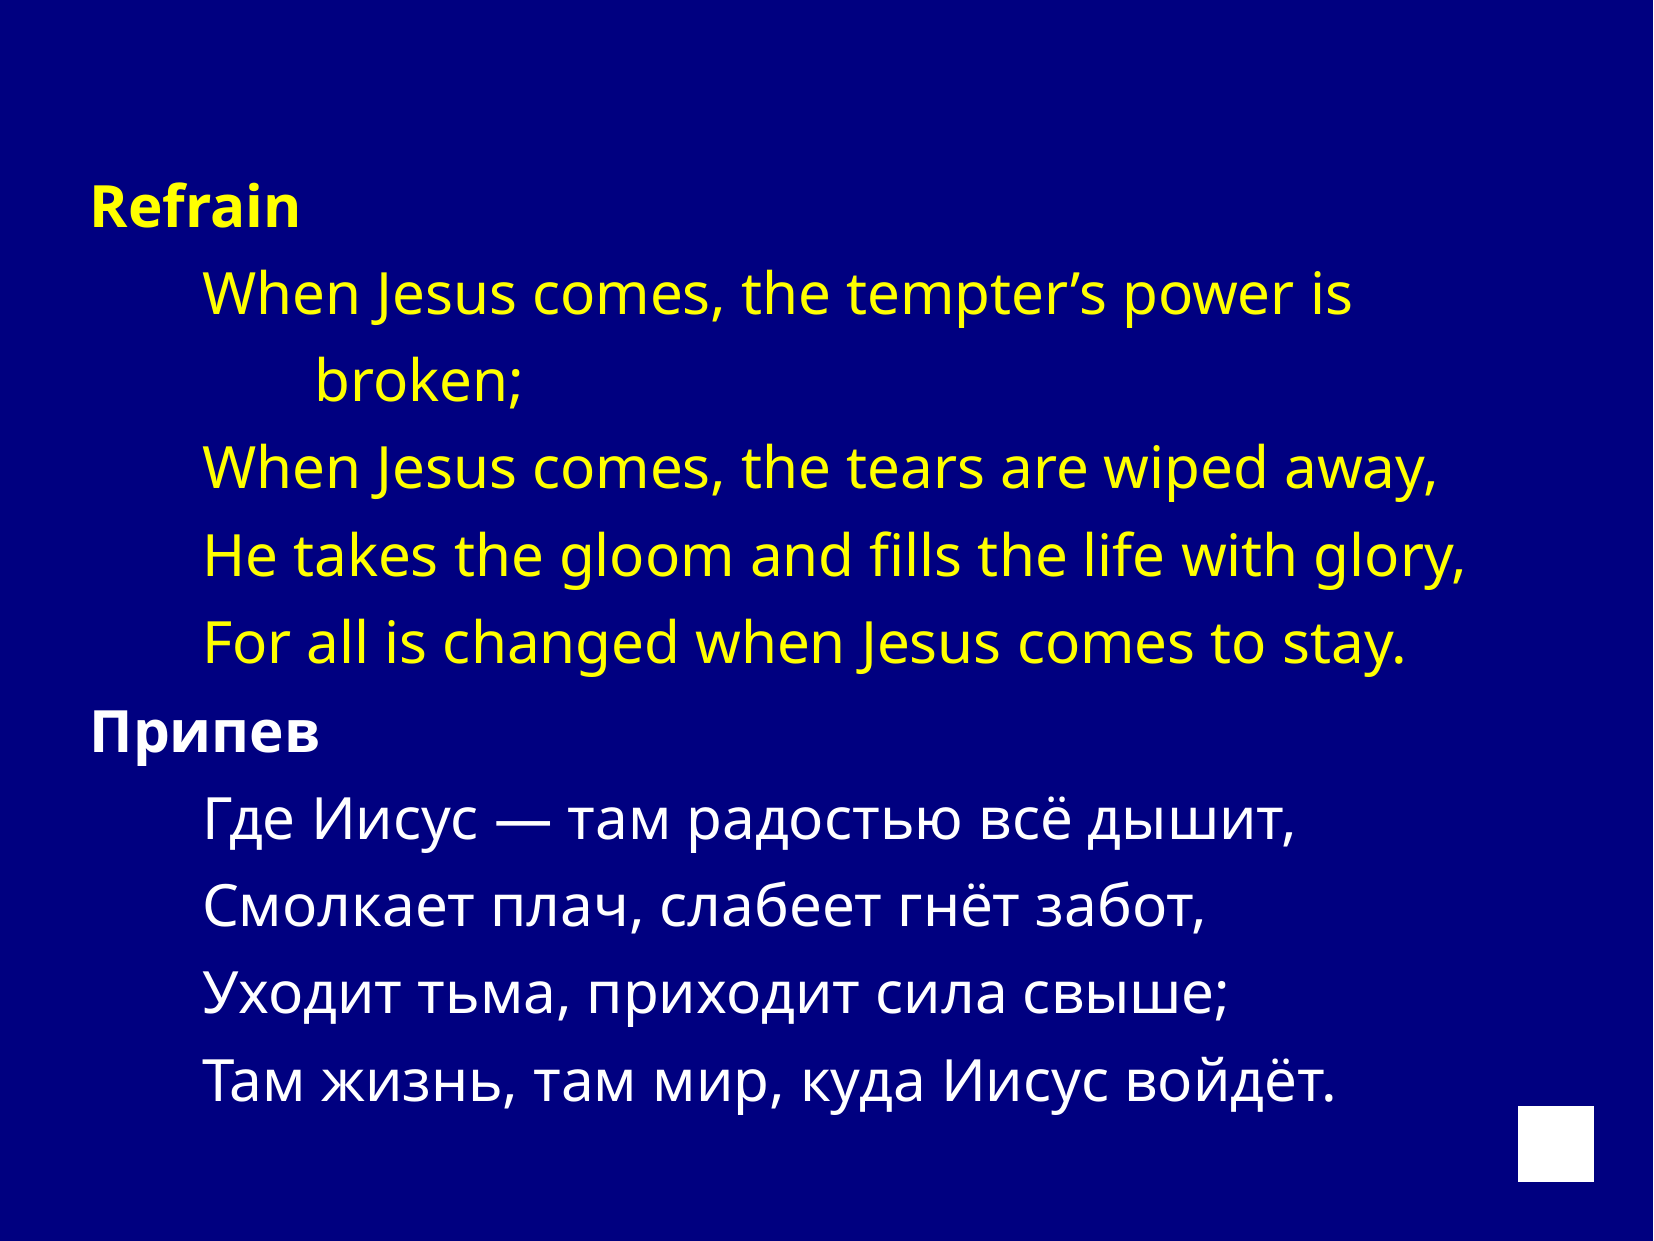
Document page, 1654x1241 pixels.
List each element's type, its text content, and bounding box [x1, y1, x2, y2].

text_box Refrain When Jesus comes, the tempter’s power is broken; When Jesus comes, the tears are wiped away, He takes the gloom and fills the life with glory, For all is changed when Jesus comes to stay. [75, 150, 1653, 638]
text_box [1518, 1163, 1594, 1182]
text_box Припев Где Иисус — там радостью всё дышит, Смолкает плач, слабеет гнёт забот, Уходит тьма, приходит сила свыше; Там жизнь, там мир, куда Иисус войдёт. [75, 675, 1653, 1163]
